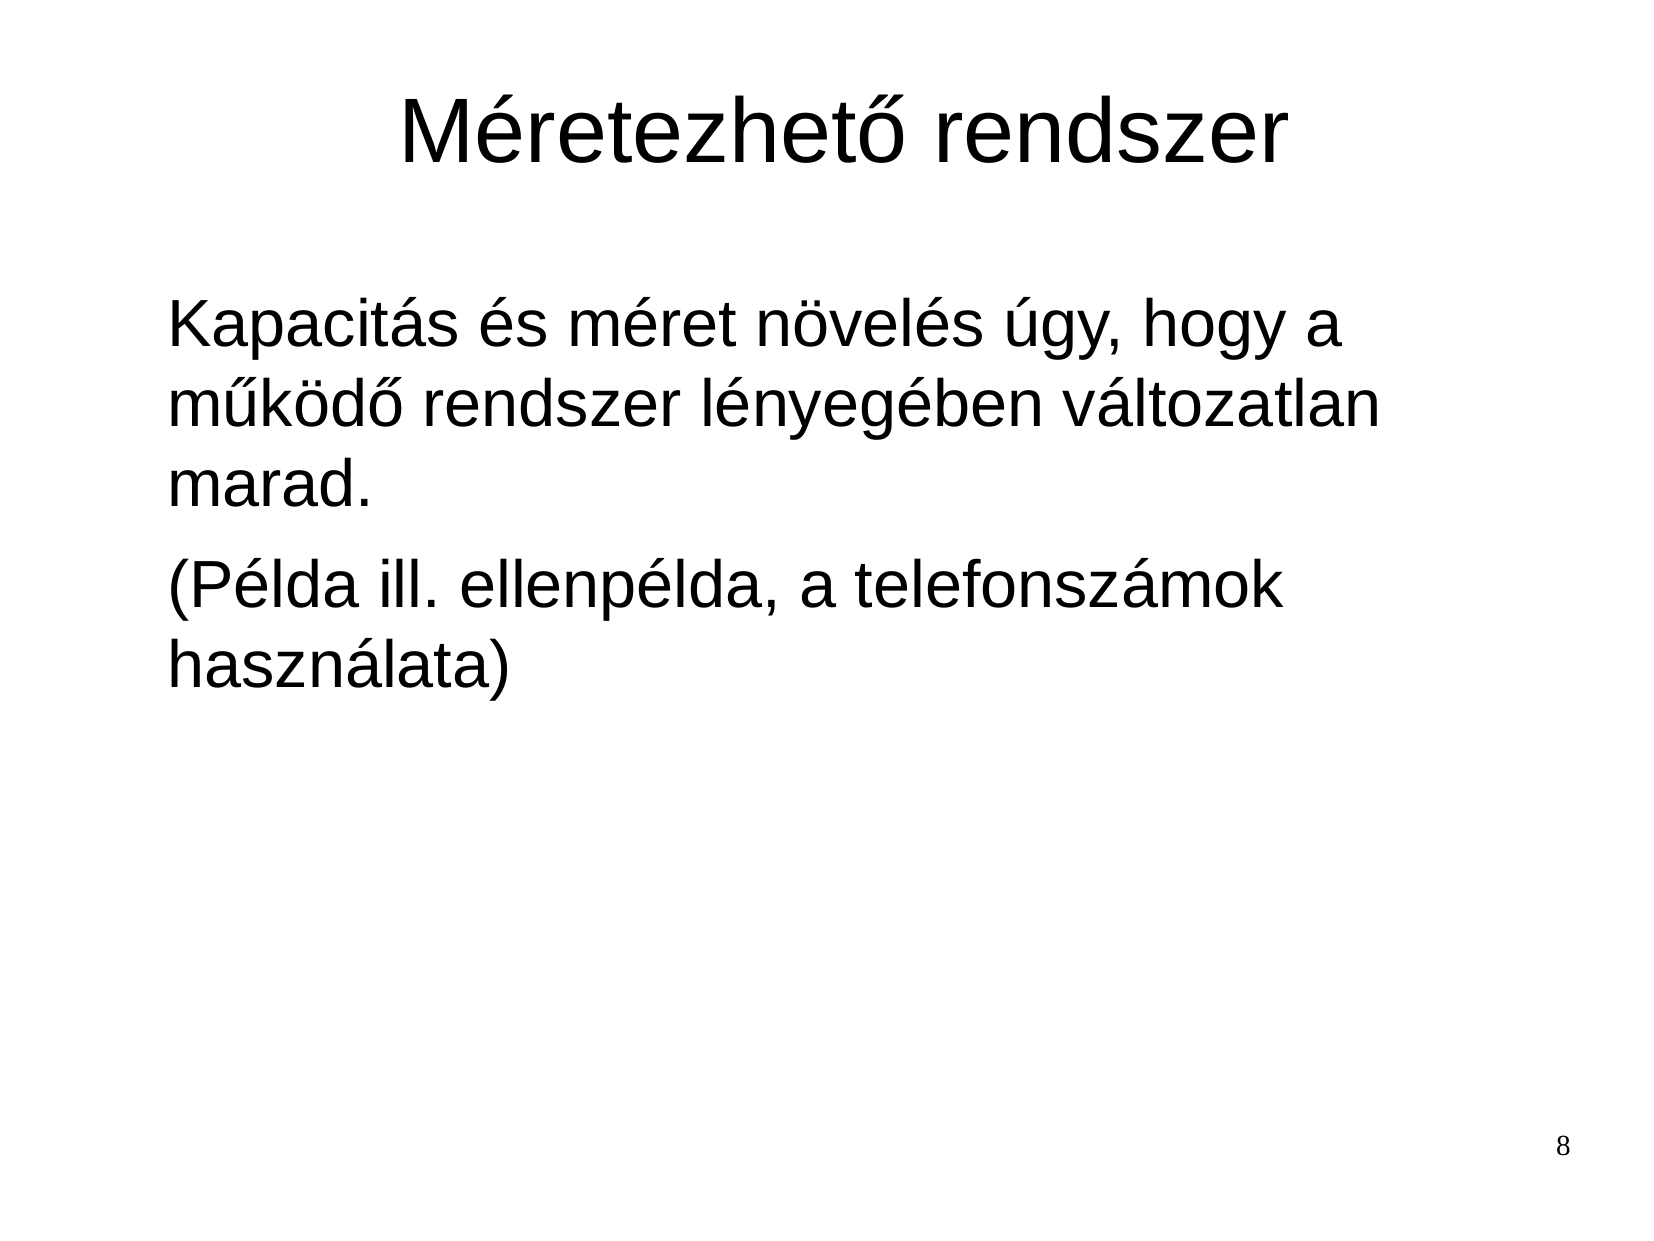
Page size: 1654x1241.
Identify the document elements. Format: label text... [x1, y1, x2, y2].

list Kapacitás és méret növelés úgy, hogy a működő rendszer lényegében változatlan marad. (Példa ill. ellenpélda, a telefonszámok használata) [96, 272, 1576, 967]
title Méretezhető rendszer [124, 22, 1530, 230]
